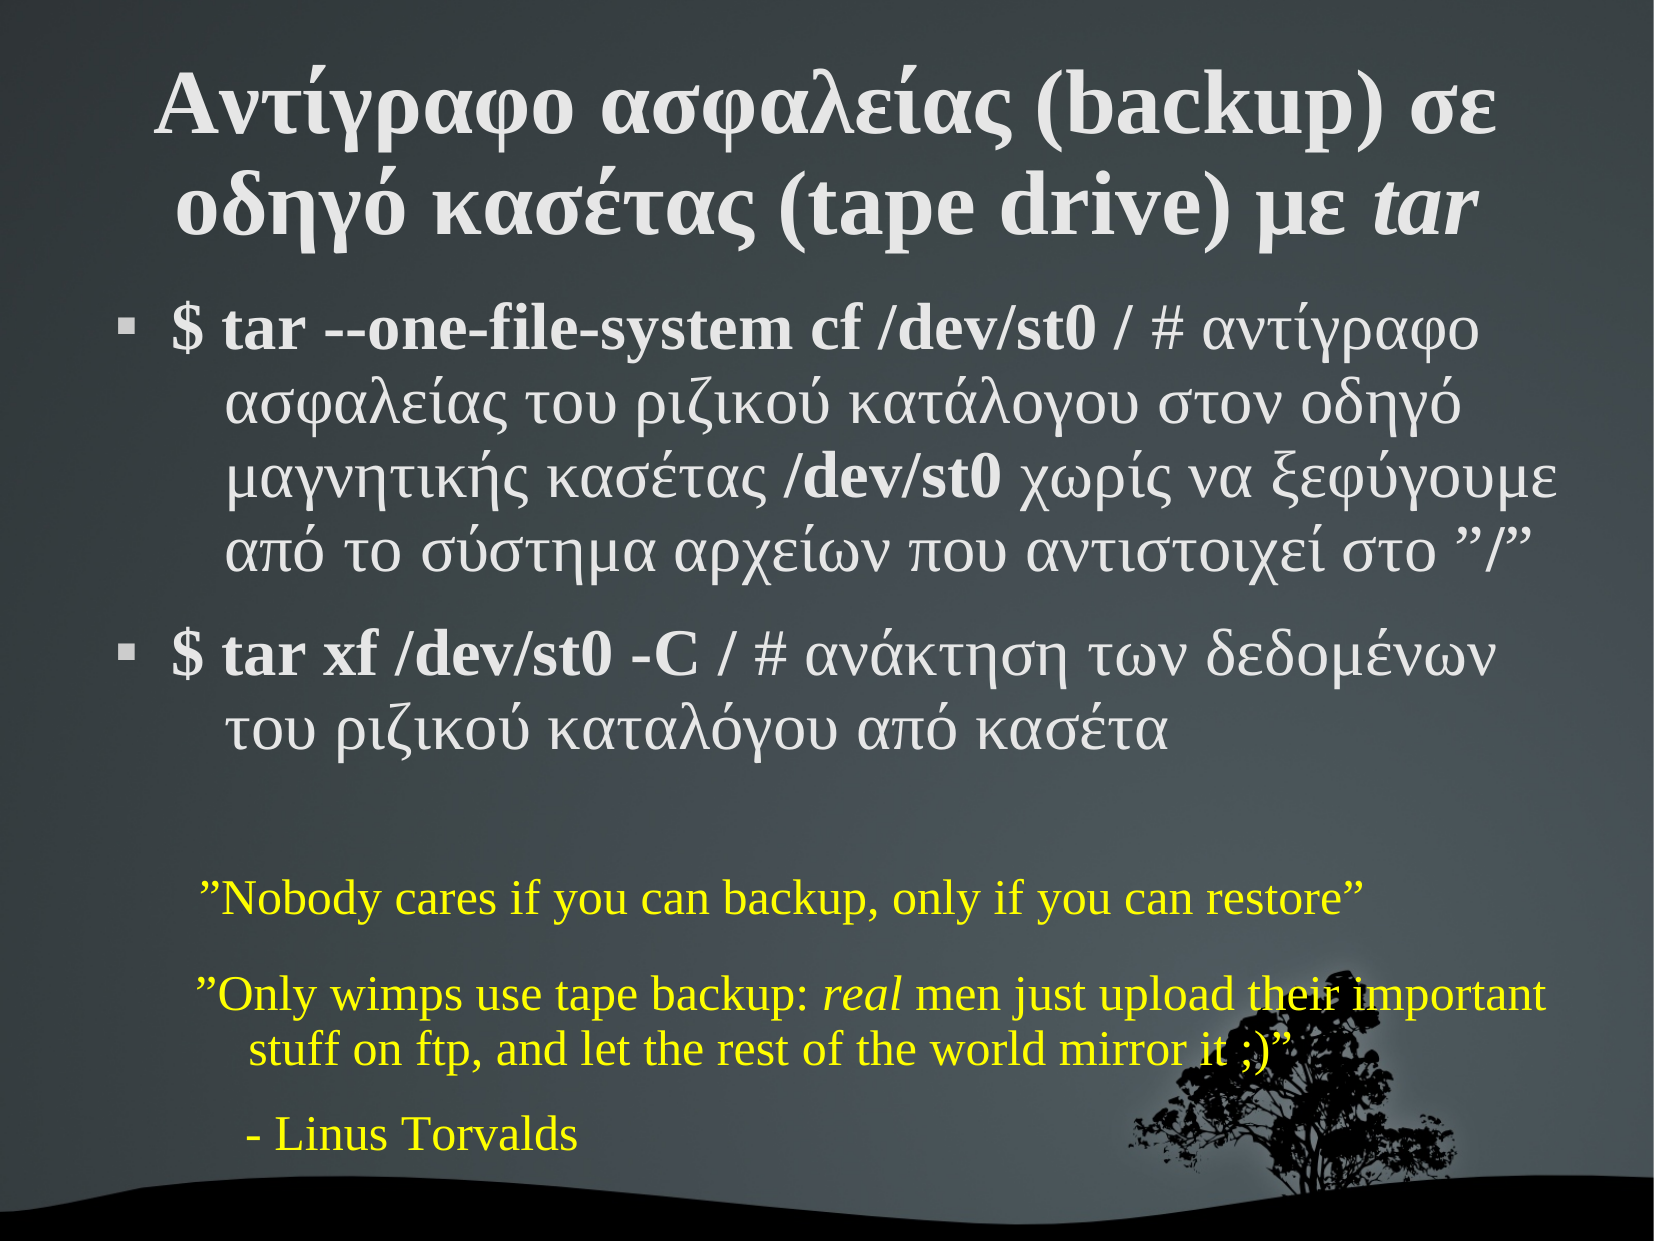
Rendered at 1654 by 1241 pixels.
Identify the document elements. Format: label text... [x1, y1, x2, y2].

title Αντίγραφο ασφαλείας (backup) σε οδηγό κασέτας (tape drive) με tar [82, 33, 1571, 273]
picture [0, 0, 1654, 1241]
list $ tar --one-file-system cf /dev/st0 / # αντίγραφο ασφαλείας του ριζικού κατάλογου στον οδηγό μαγνητικής κασέτας /dev/st0 χωρίς να ξεφύγουμε από το σύστημα αρχείων που αντιστοιχεί στο ”/” $ tar xf /dev/st0 -C / # ανάκτηση των δεδομένων του ριζικού καταλόγου από κασέτα [82, 290, 1571, 1109]
text_box ”Only wimps use tape backup: real men just upload their important stuff on ftp, and let the rest of the world mirror it ;)” - Linus Torvalds [106, 965, 1612, 1177]
text_box ”Nobody cares if you can backup, only if you can restore” [110, 869, 1615, 951]
